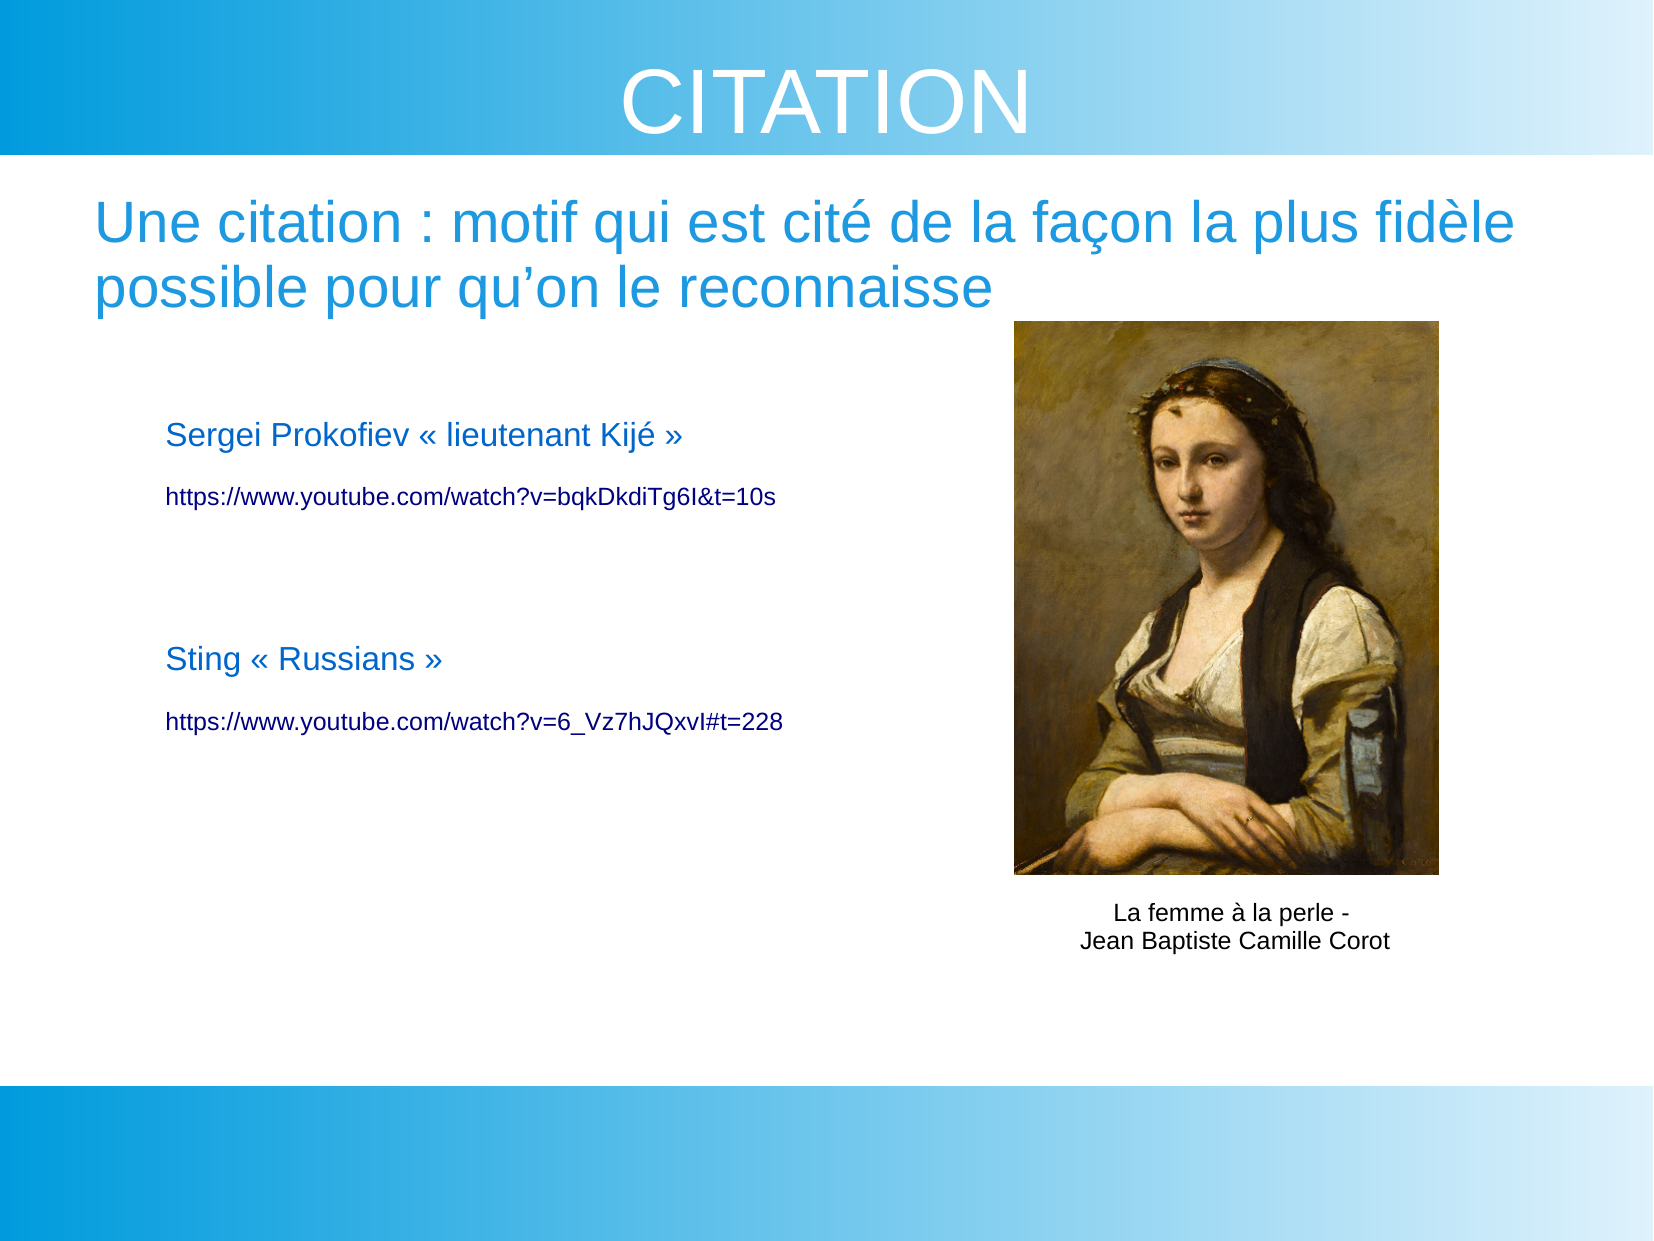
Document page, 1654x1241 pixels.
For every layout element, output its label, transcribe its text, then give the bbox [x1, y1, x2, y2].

picture [1014, 321, 1439, 875]
title CITATION [82, 49, 1571, 155]
list Une citation : motif qui est cité de la façon la plus fidèle possible pour qu’on le reconnaisse Sergei Prokofiev « lieutenant Kijé » https://www.youtube.com/watch?v=bqkDkdiTg6I&t=10s Sting « Russians » https://www.youtube.com/watch?v=6_Vz7hJQxvI#t=228 [94, 190, 1583, 1063]
text_box La femme à la perle - Jean Baptiste Camille Corot [1037, 891, 1434, 963]
